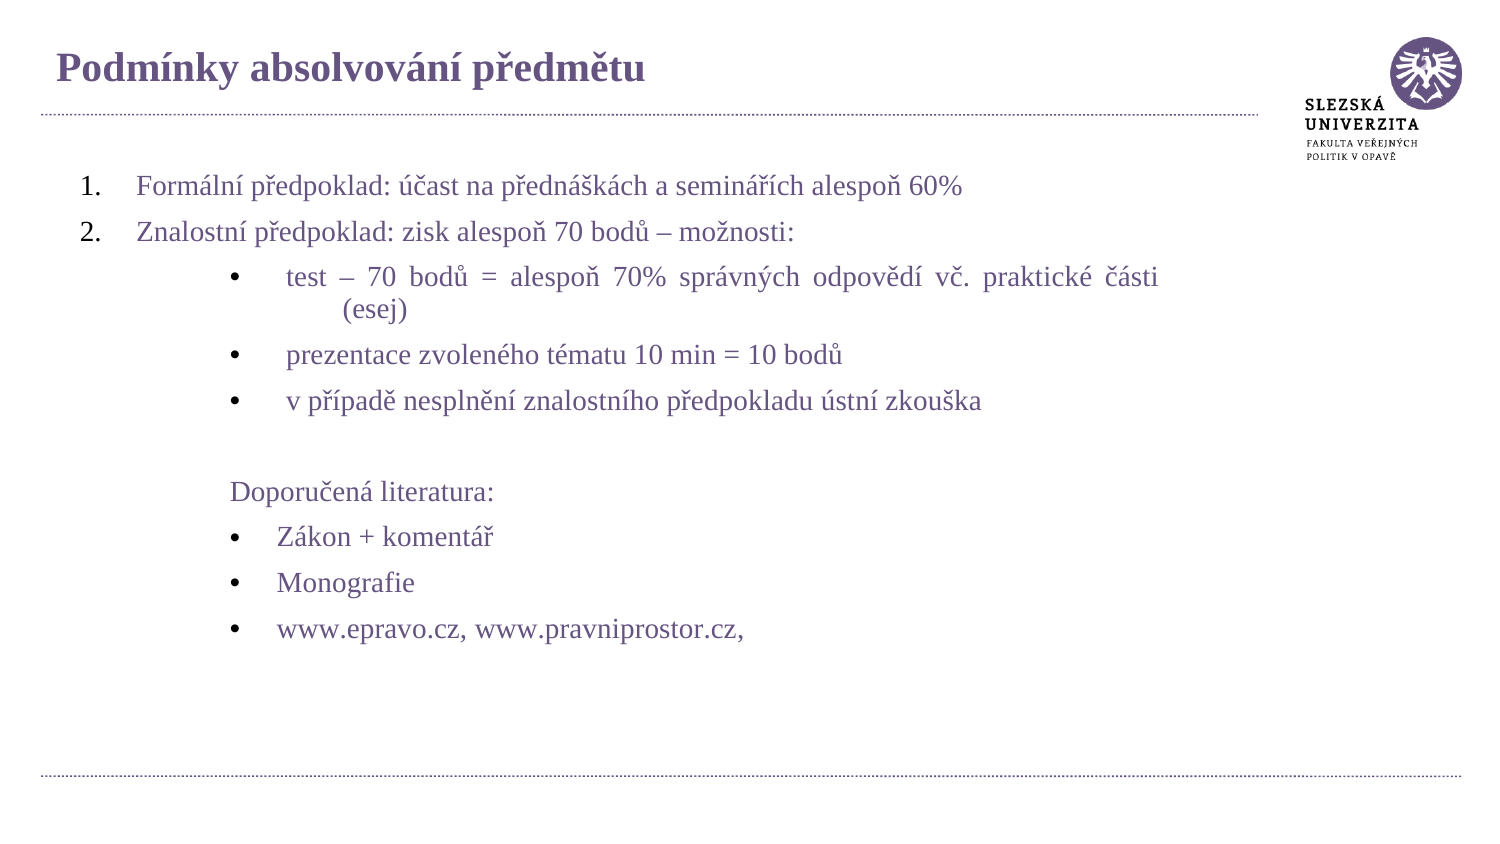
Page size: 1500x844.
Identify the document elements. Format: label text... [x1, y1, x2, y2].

title Podmínky absolvování předmětu [41, 32, 786, 116]
text_box Formální předpoklad: účast na přednáškách a seminářích alespoň 60% Znalostní předpoklad: zisk alespoň 70 bodů – možnosti: test – 70 bodů = alespoň 70% správných odpovědí vč. praktické části (esej) prezentace zvoleného tématu 10 min = 10 bodů v případě nesplnění znalostního předpokladu ústní zkouška Doporučená literatura: Zákon + komentář Monografie www.epravo.cz, www.pravniprostor.cz, [64, 161, 1176, 753]
